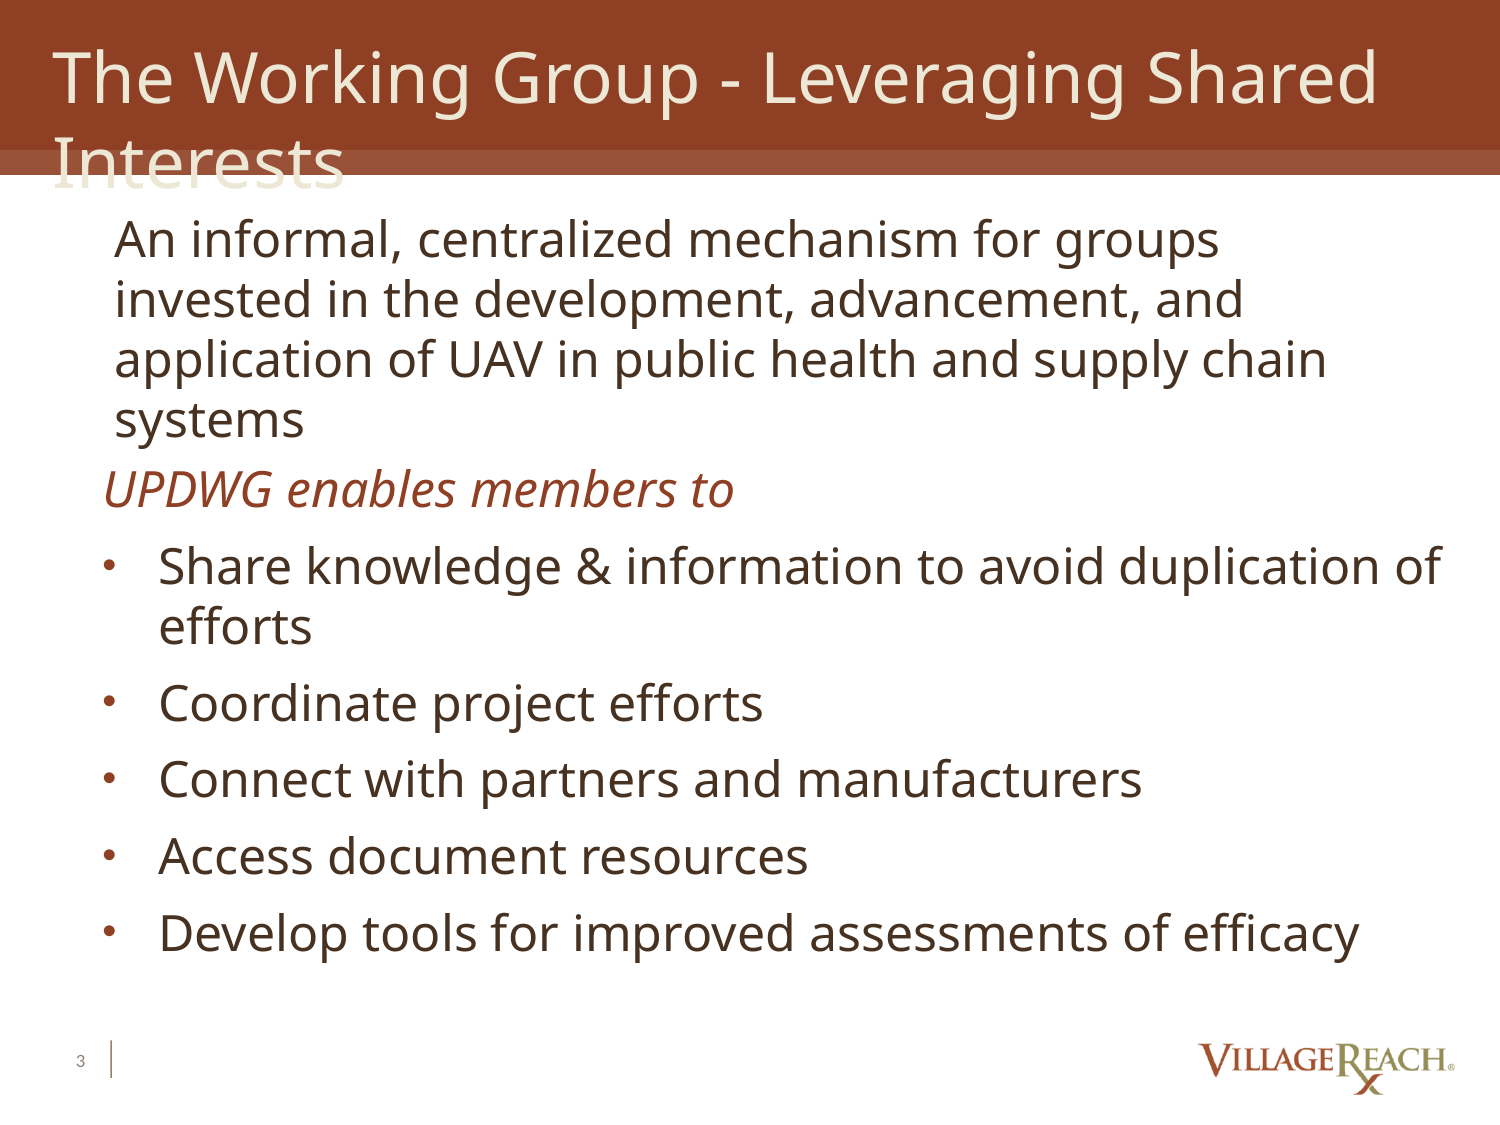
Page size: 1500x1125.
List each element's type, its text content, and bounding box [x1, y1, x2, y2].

title The Working Group - Leveraging Shared Interests [37, 24, 1500, 148]
picture [1188, 1034, 1465, 1104]
text_box An informal, centralized mechanism for groups invested in the development, advancement, and application of UAV in public health and supply chain systems [100, 199, 1425, 450]
slide_number <number> [25, 1037, 100, 1083]
list UPDWG enables members to Share knowledge & information to avoid duplication of efforts Coordinate project efforts Connect with partners and manufacturers Access document resources Develop tools for improved assessments of efficacy [87, 450, 1500, 988]
